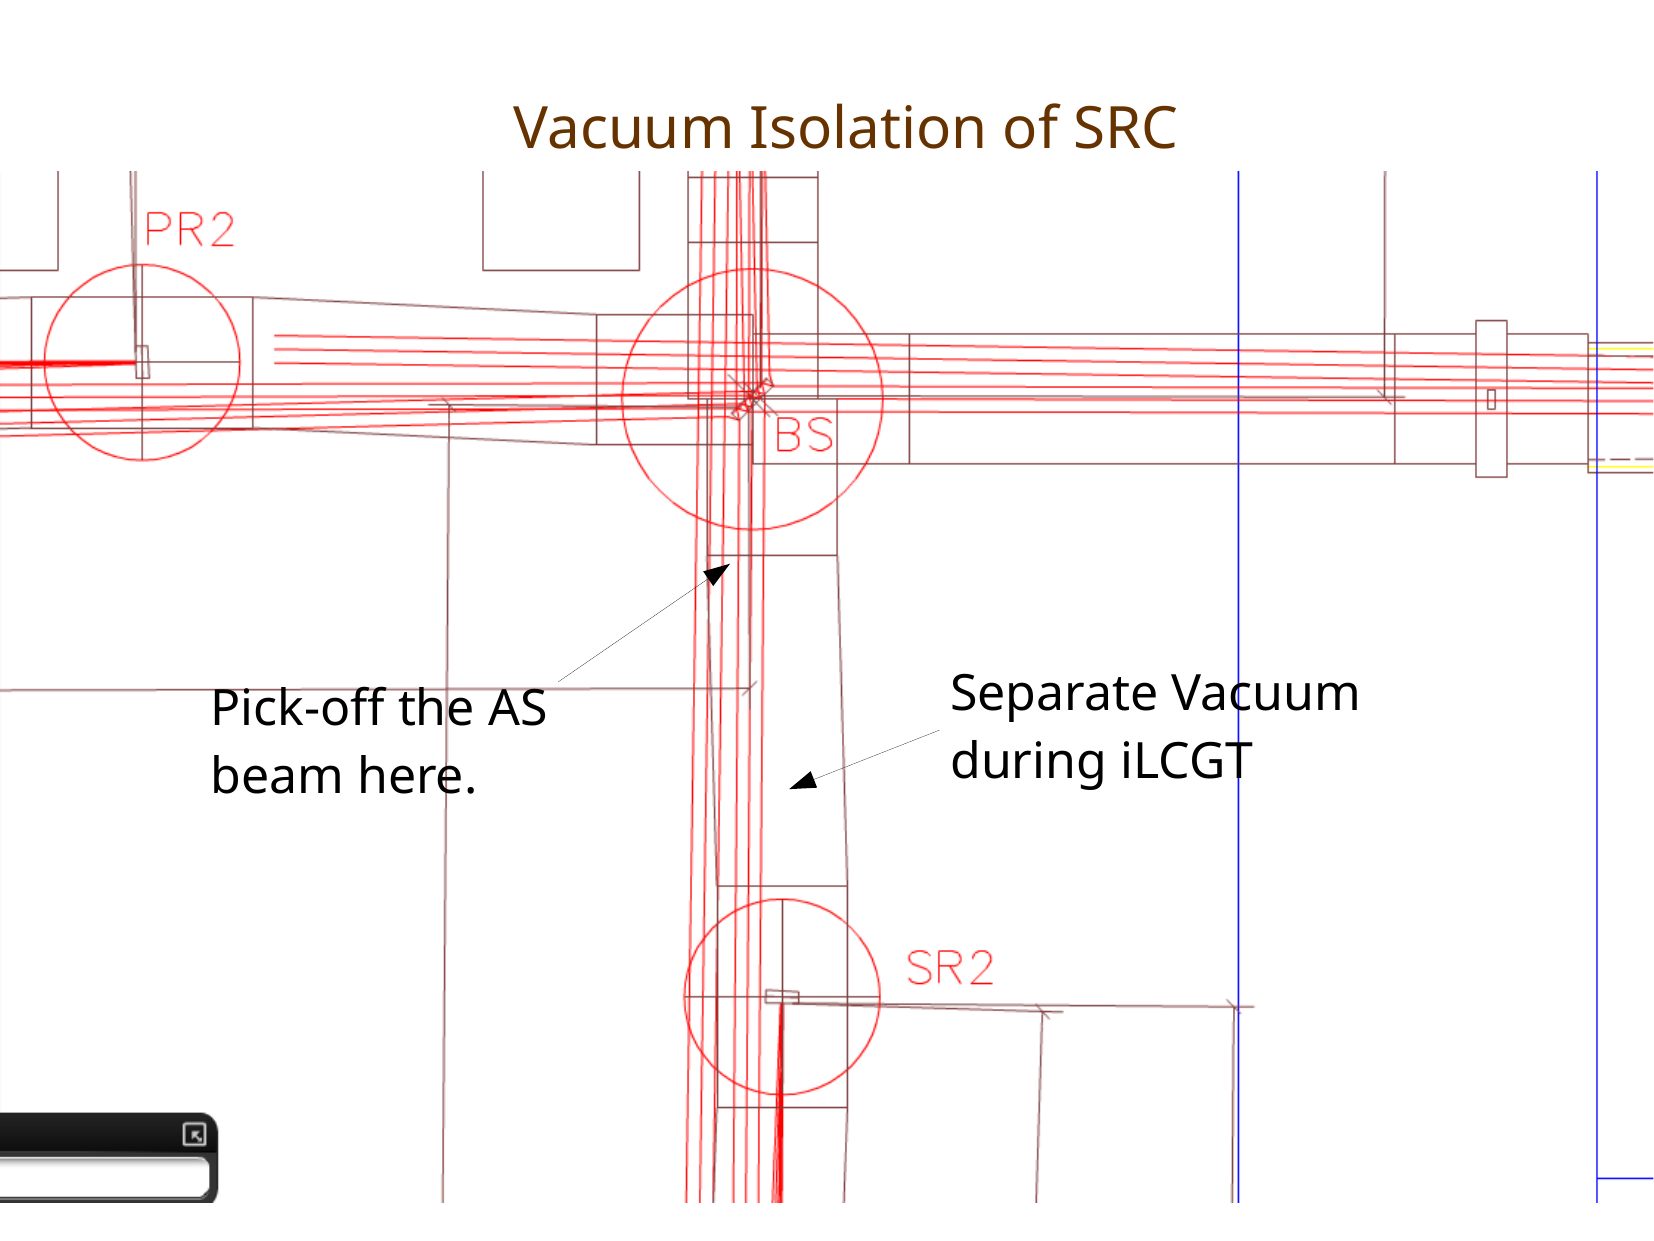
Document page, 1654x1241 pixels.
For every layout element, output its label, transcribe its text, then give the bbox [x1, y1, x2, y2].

text_box Pick-off the AS beam here. [195, 664, 548, 800]
picture [0, 171, 1654, 1203]
text_box Vacuum Isolation of SRC [498, 78, 1155, 164]
text_box Separate Vacuum during iLCGT [935, 649, 1343, 785]
